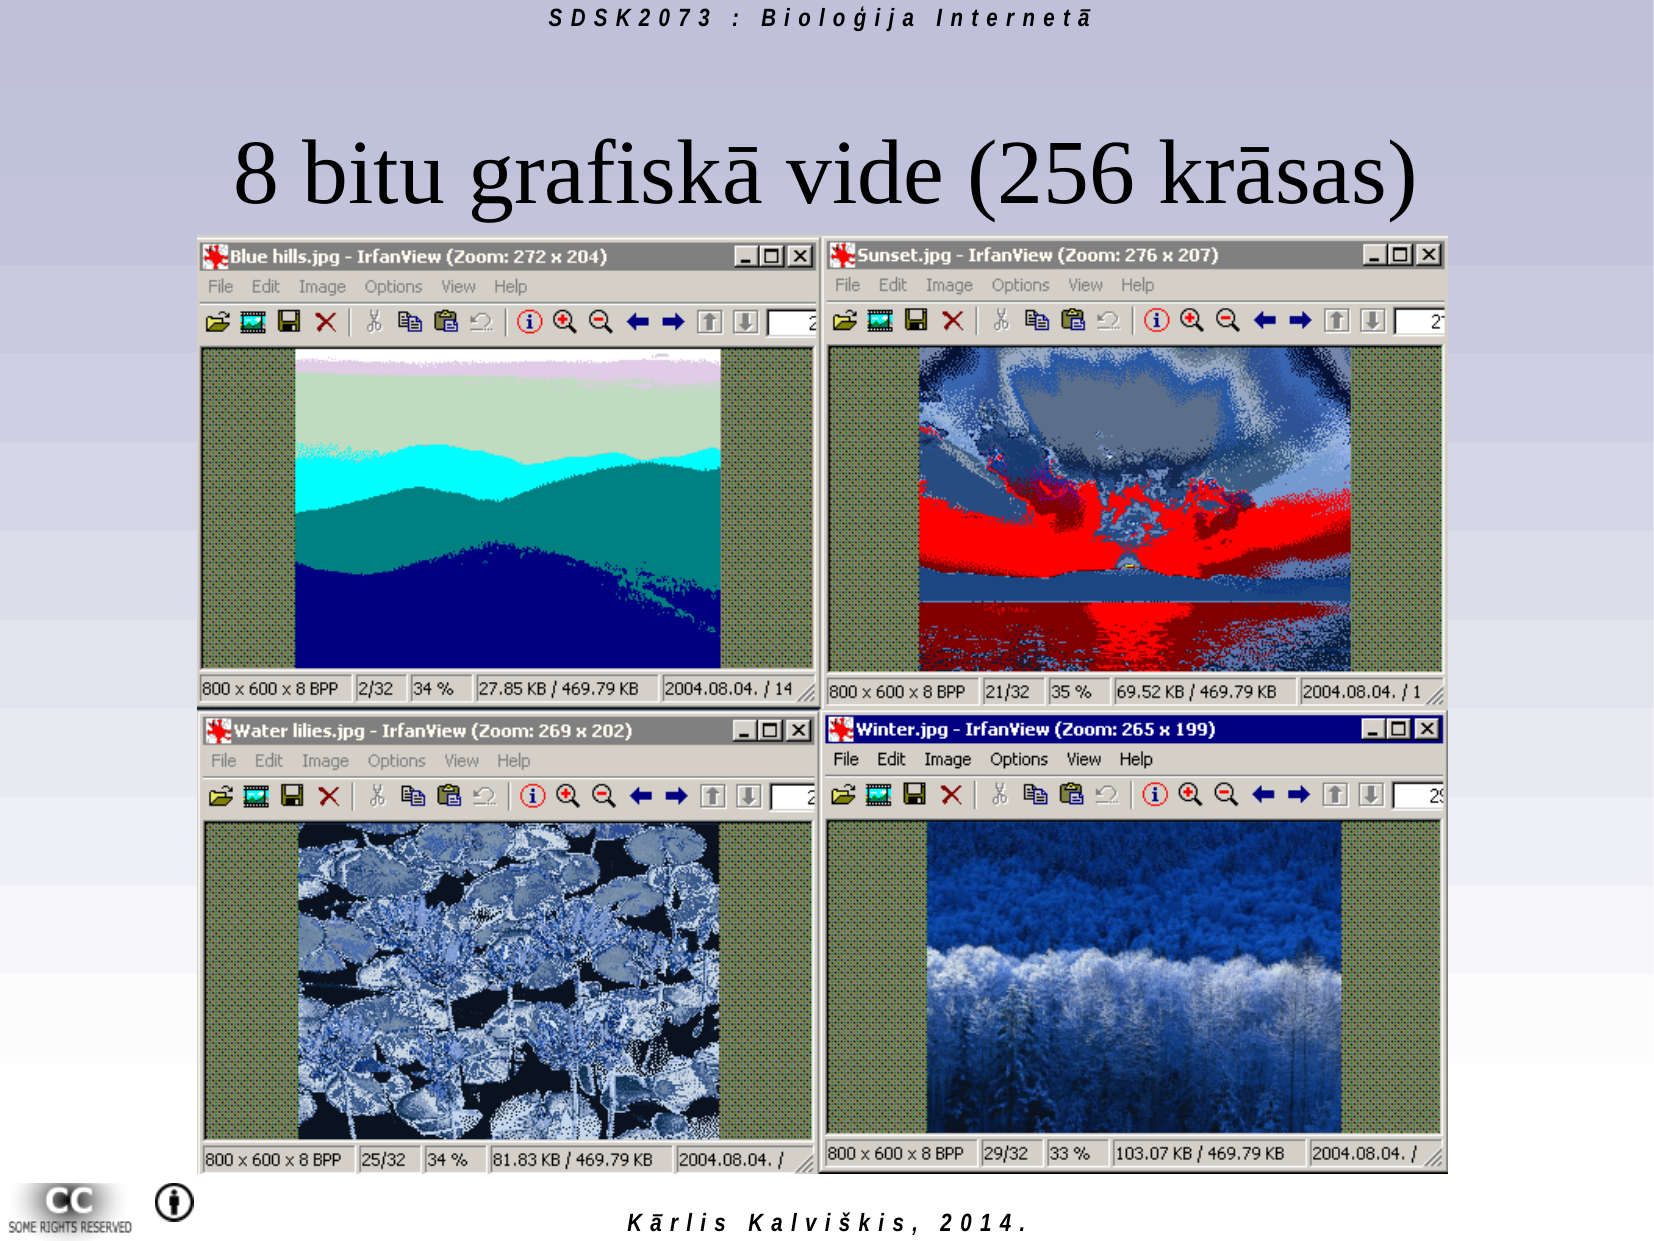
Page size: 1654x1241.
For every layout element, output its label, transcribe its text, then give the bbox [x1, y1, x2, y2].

picture [0, 0, 1654, 1241]
title 8 bitu grafiskā vide (256 krāsas) [29, 49, 1625, 296]
